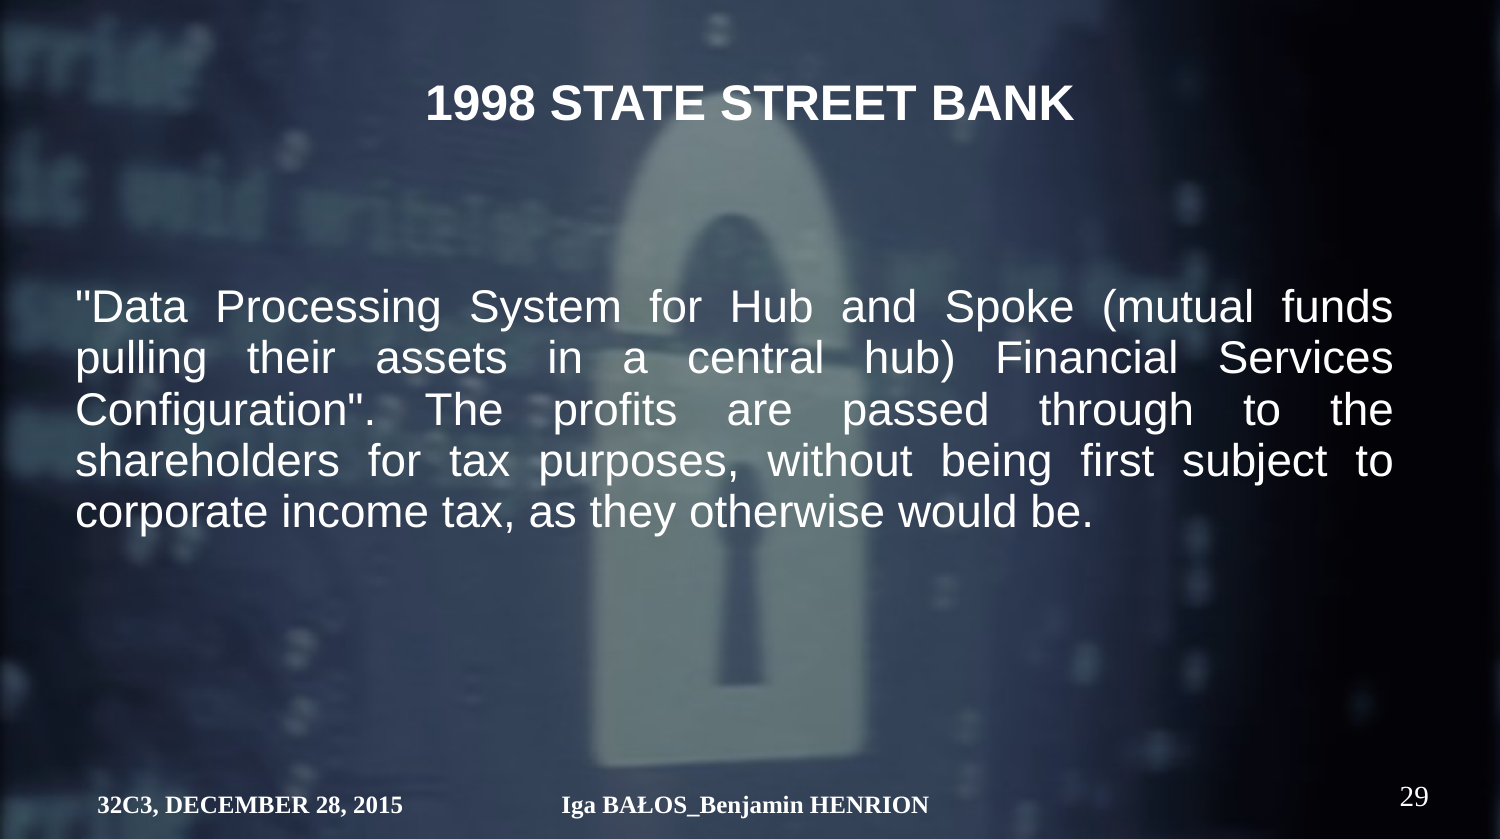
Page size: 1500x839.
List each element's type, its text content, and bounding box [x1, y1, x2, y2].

list "Data Processing System for Hub and Spoke (mutual funds pulling their assets in a central hub) Financial Services Configuration". The profits are passed through to the shareholders for tax purposes, without being first subject to corporate income tax, as they otherwise would be. [74, 196, 1395, 839]
title 1998 STATE STREET BANK [74, 33, 1425, 174]
picture [0, 0, 1500, 839]
